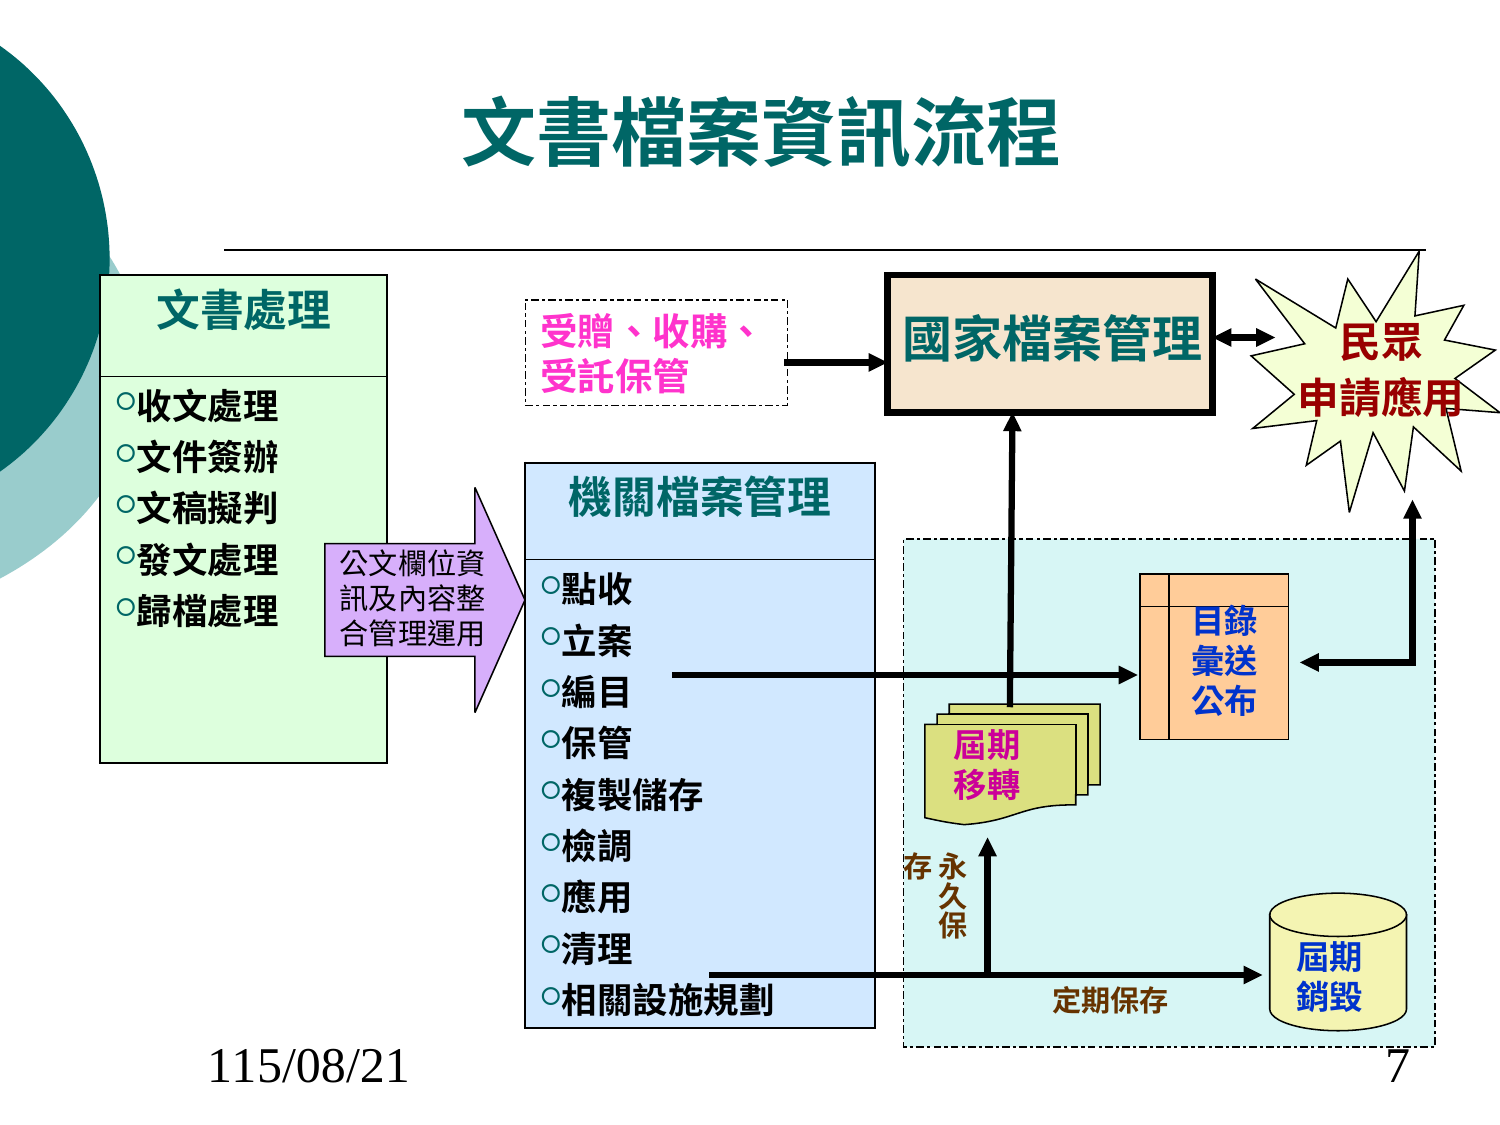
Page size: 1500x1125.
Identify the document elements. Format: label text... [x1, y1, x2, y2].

text_box 目錄彙送公布 [1176, 592, 1301, 728]
text_box 公文欄位資訊及內容整合管理運用 [324, 537, 526, 658]
text_box 文書檔案資訊流程 [253, 78, 1270, 184]
text_box 受贈、收購、受託保管 [525, 299, 788, 406]
text_box 民眾 申請應用 [1262, 326, 1500, 428]
text_box [887, 275, 1213, 299]
text_box [887, 376, 1213, 413]
text_box [474, 658, 500, 713]
table_cell 收文處理 文件簽辦 文稿擬判 發文處理 歸檔處理 [101, 377, 386, 762]
text_box [1336, 251, 1464, 326]
table_header 文書處理 [101, 276, 386, 376]
text_box [903, 538, 1436, 1047]
text_box [1306, 428, 1462, 513]
text_box 永久保存 [912, 837, 978, 984]
text_box [1255, 279, 1333, 326]
table_header 機關檔案管理 [526, 464, 874, 559]
text_box [1252, 420, 1262, 429]
text_box [978, 857, 984, 972]
text_box 定期保存 [1037, 974, 1197, 1026]
text_box [474, 487, 497, 537]
text_box [903, 538, 1008, 672]
text_box [1251, 353, 1262, 366]
table_cell 點收 立案 編目 保管 複製儲存 檢調 應用 清理 相關設施規劃 [526, 560, 874, 1027]
text_box 國家檔案管理 [887, 299, 1225, 376]
text_box 屆期銷毀 [1281, 928, 1407, 1024]
text_box 屆期移轉 [939, 716, 1047, 812]
